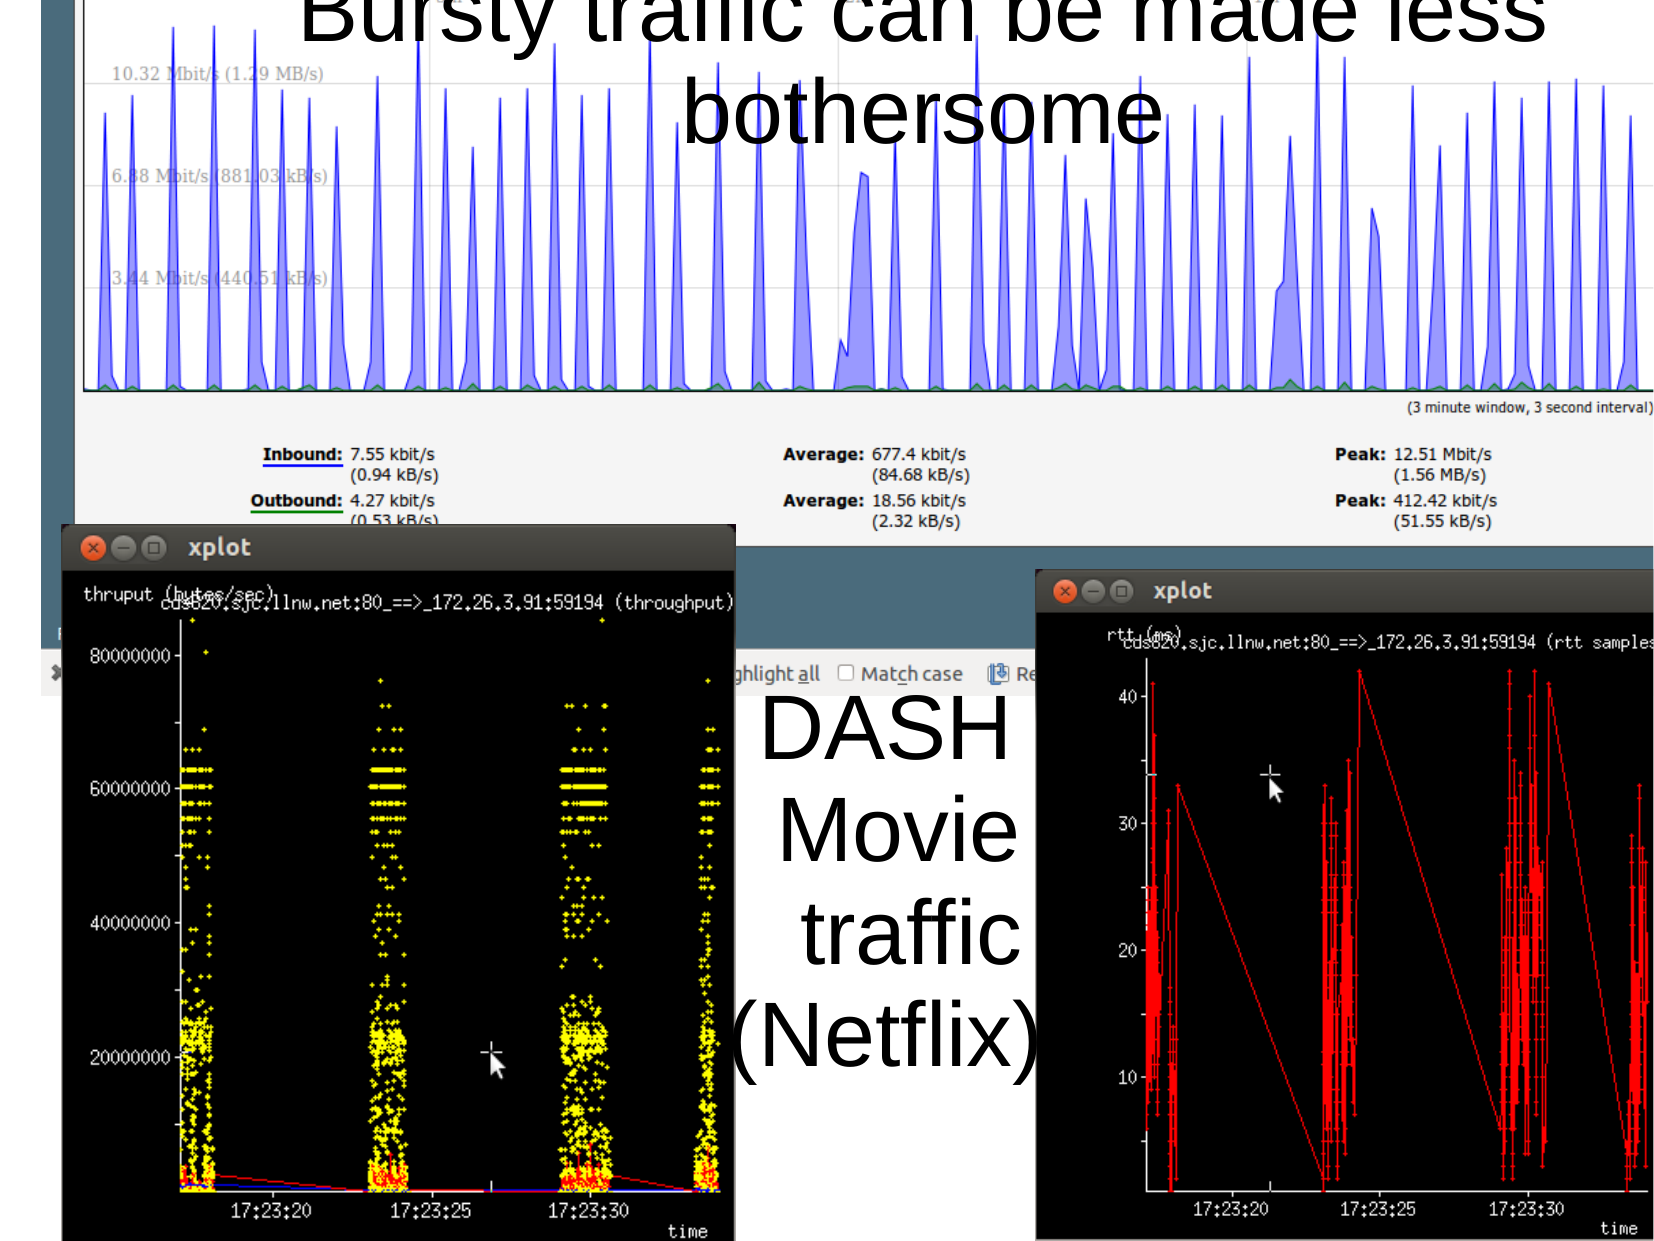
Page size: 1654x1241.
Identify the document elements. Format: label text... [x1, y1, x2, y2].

picture [41, 0, 736, 1241]
title Bursty traffic can be made less bothersome DASH Movie traffic (Netflix) [180, 0, 1654, 1087]
picture [1035, 1087, 1654, 1241]
